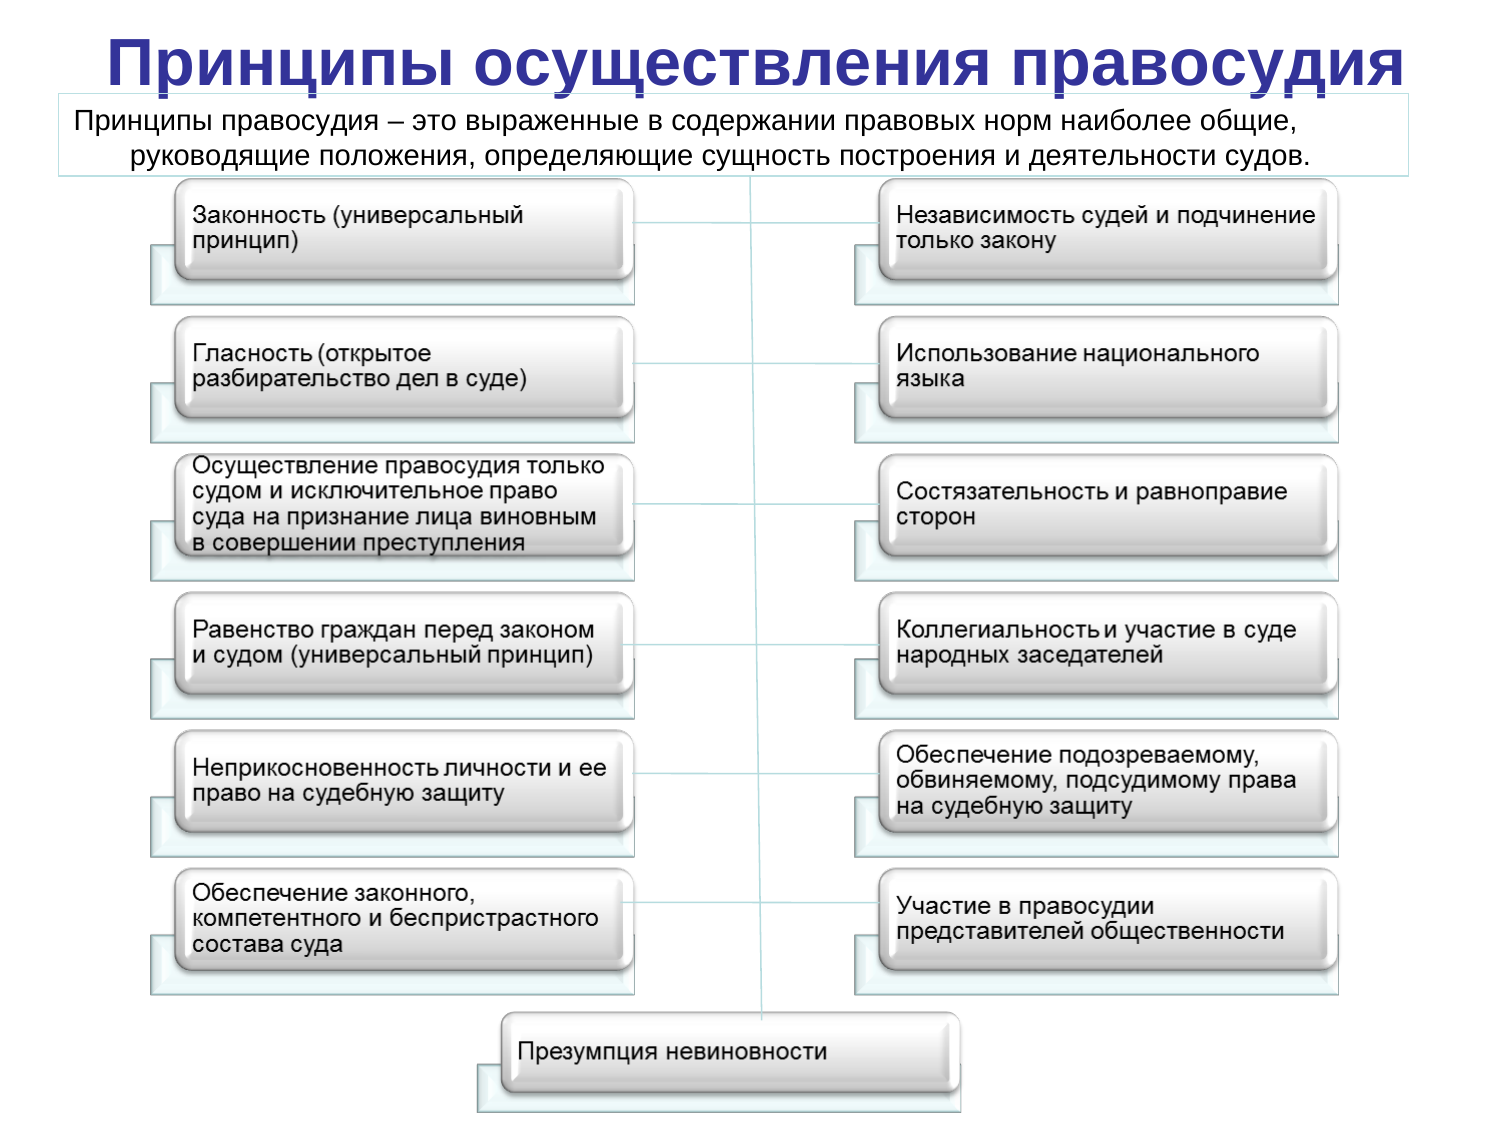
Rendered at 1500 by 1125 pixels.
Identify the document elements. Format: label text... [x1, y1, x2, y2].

title Принципы осуществления правосудия [82, 0, 1433, 118]
list Принципы правосудия – это выраженные в содержании правовых норм наиболее общие, руководящие положения, определяющие сущность построения и деятельности судов. [58, 93, 1409, 176]
picture [141, 173, 1347, 1125]
